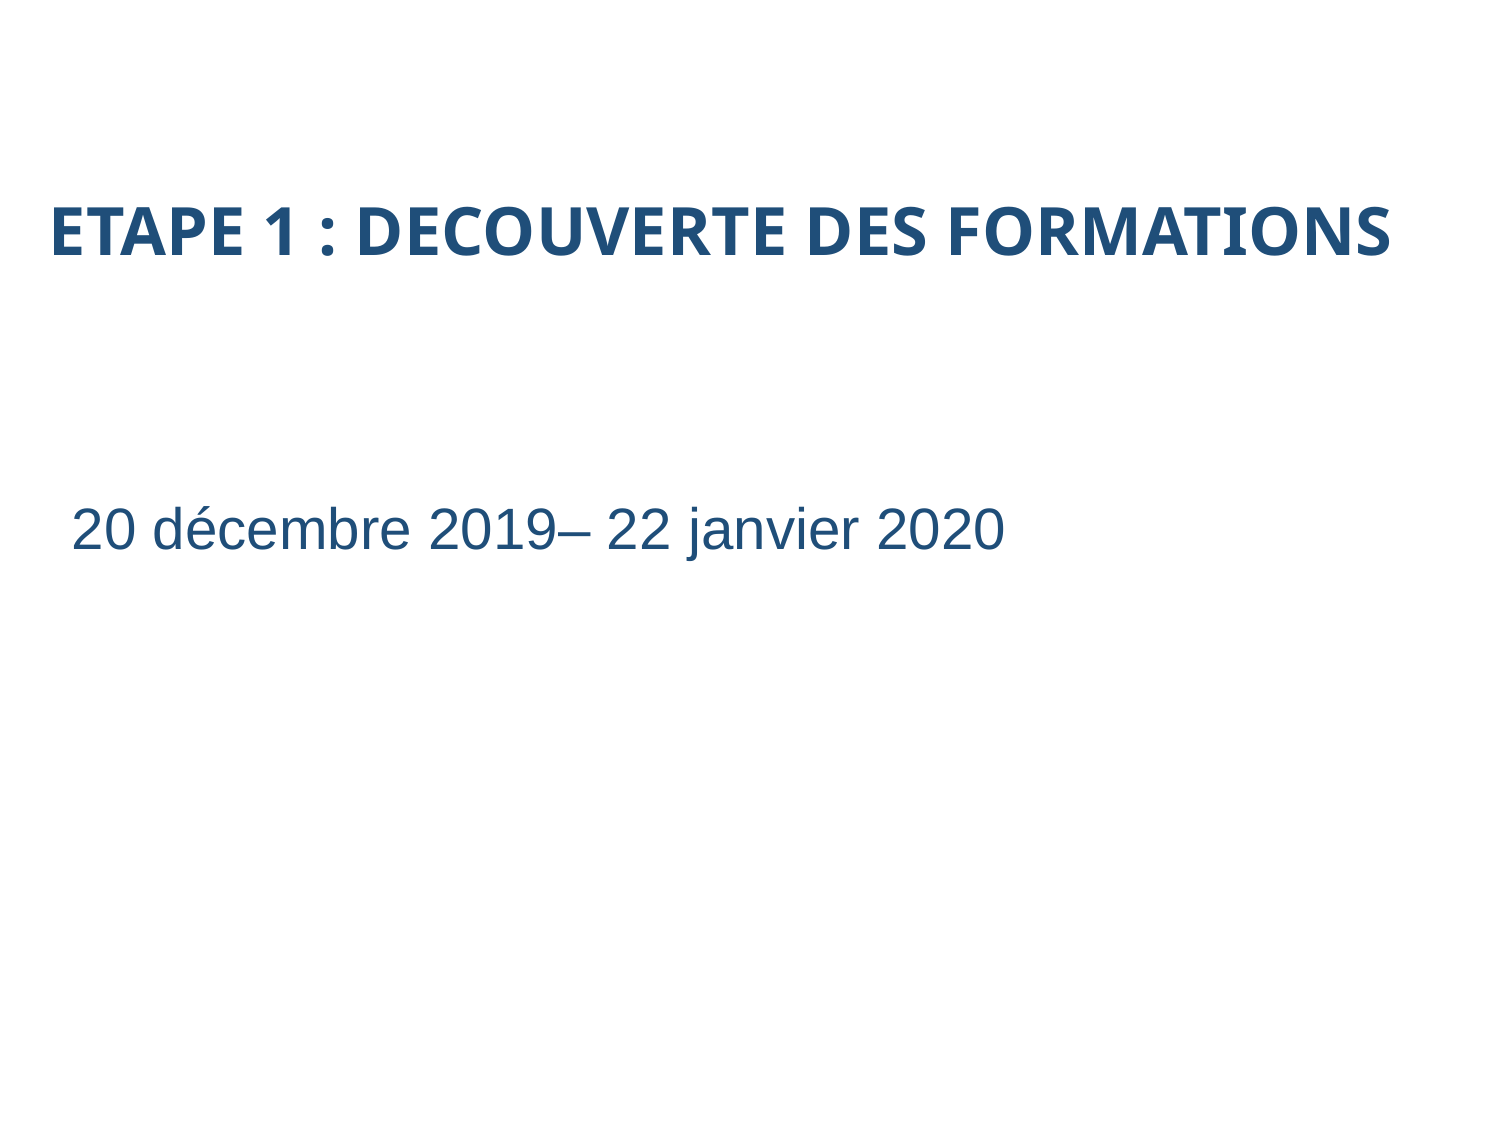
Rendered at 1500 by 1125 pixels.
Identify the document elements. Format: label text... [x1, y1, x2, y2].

text_box ETAPE 1 : DECOUVERTE DES FORMATIONS [34, 181, 1473, 276]
text_box 20 décembre 2019– 22 janvier 2020 [57, 484, 1243, 569]
